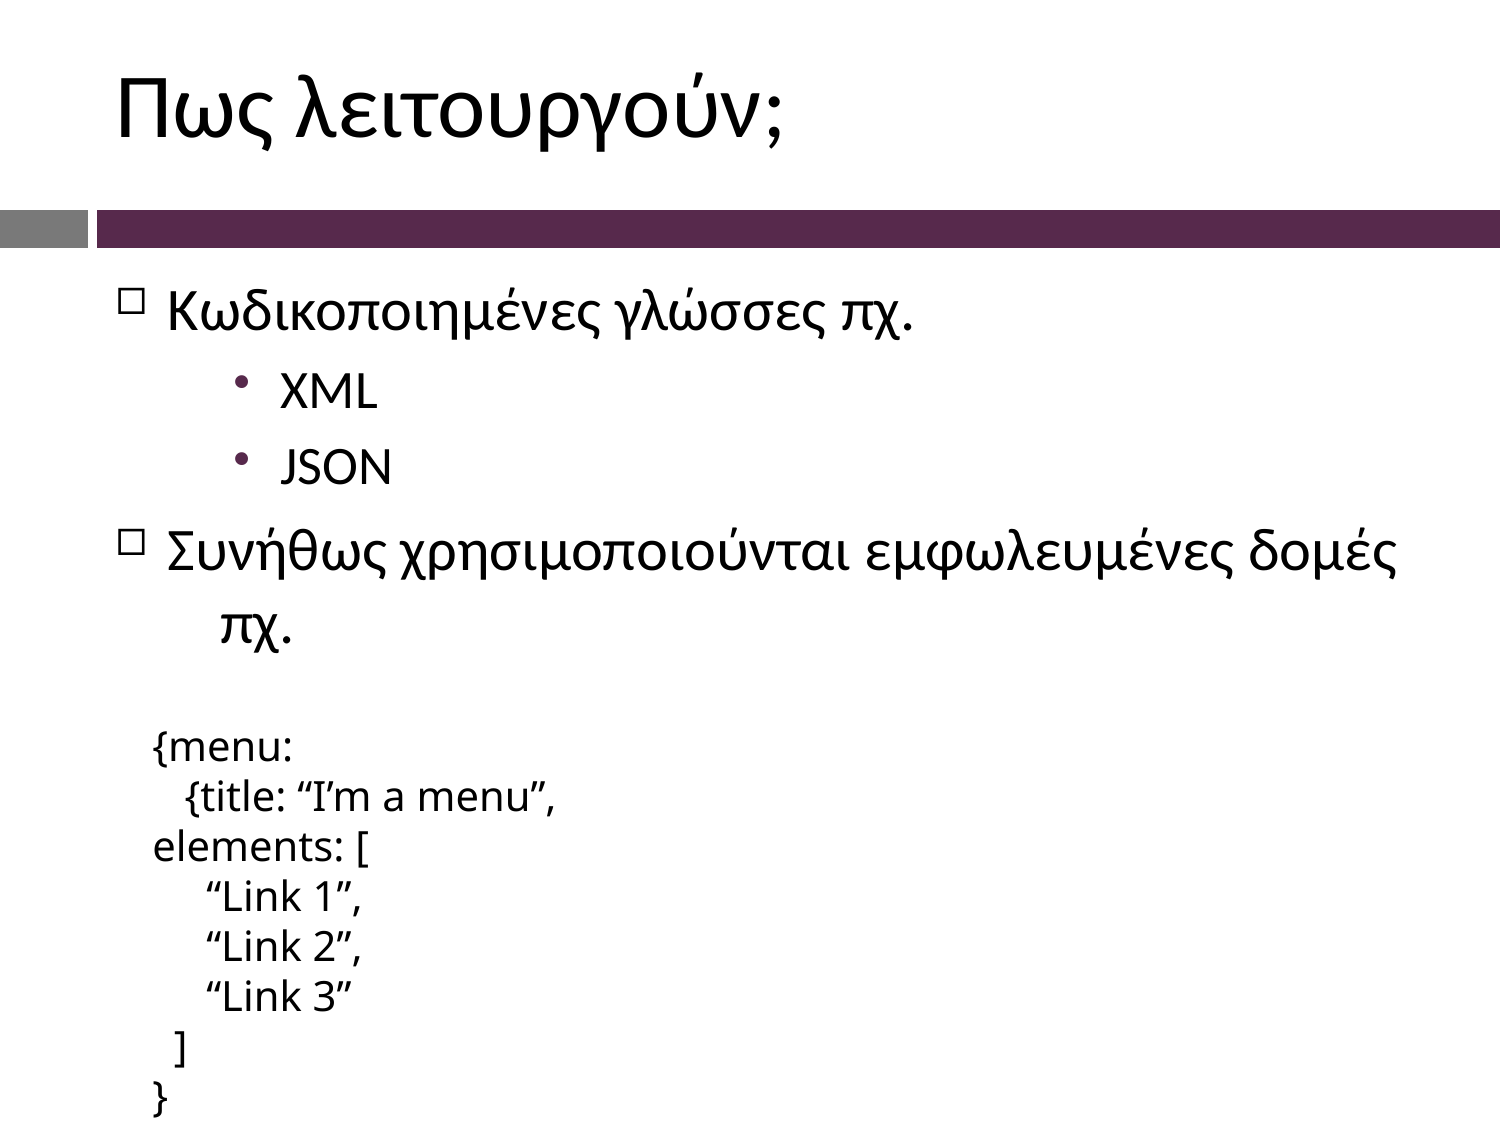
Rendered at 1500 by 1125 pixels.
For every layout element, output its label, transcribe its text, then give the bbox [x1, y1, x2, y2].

title Πως λειτουργούν; [100, 19, 1438, 182]
text_box {menu: {title: “I’m a menu”, elements: [ “Link 1”, “Link 2”, “Link 3” ] } [137, 712, 763, 1082]
list Κωδικοποιημένες γλώσσες πχ. XML JSON Συνήθως χρησιμοποιούνται εμφωλευμένες δομές πχ. [100, 262, 1438, 1000]
